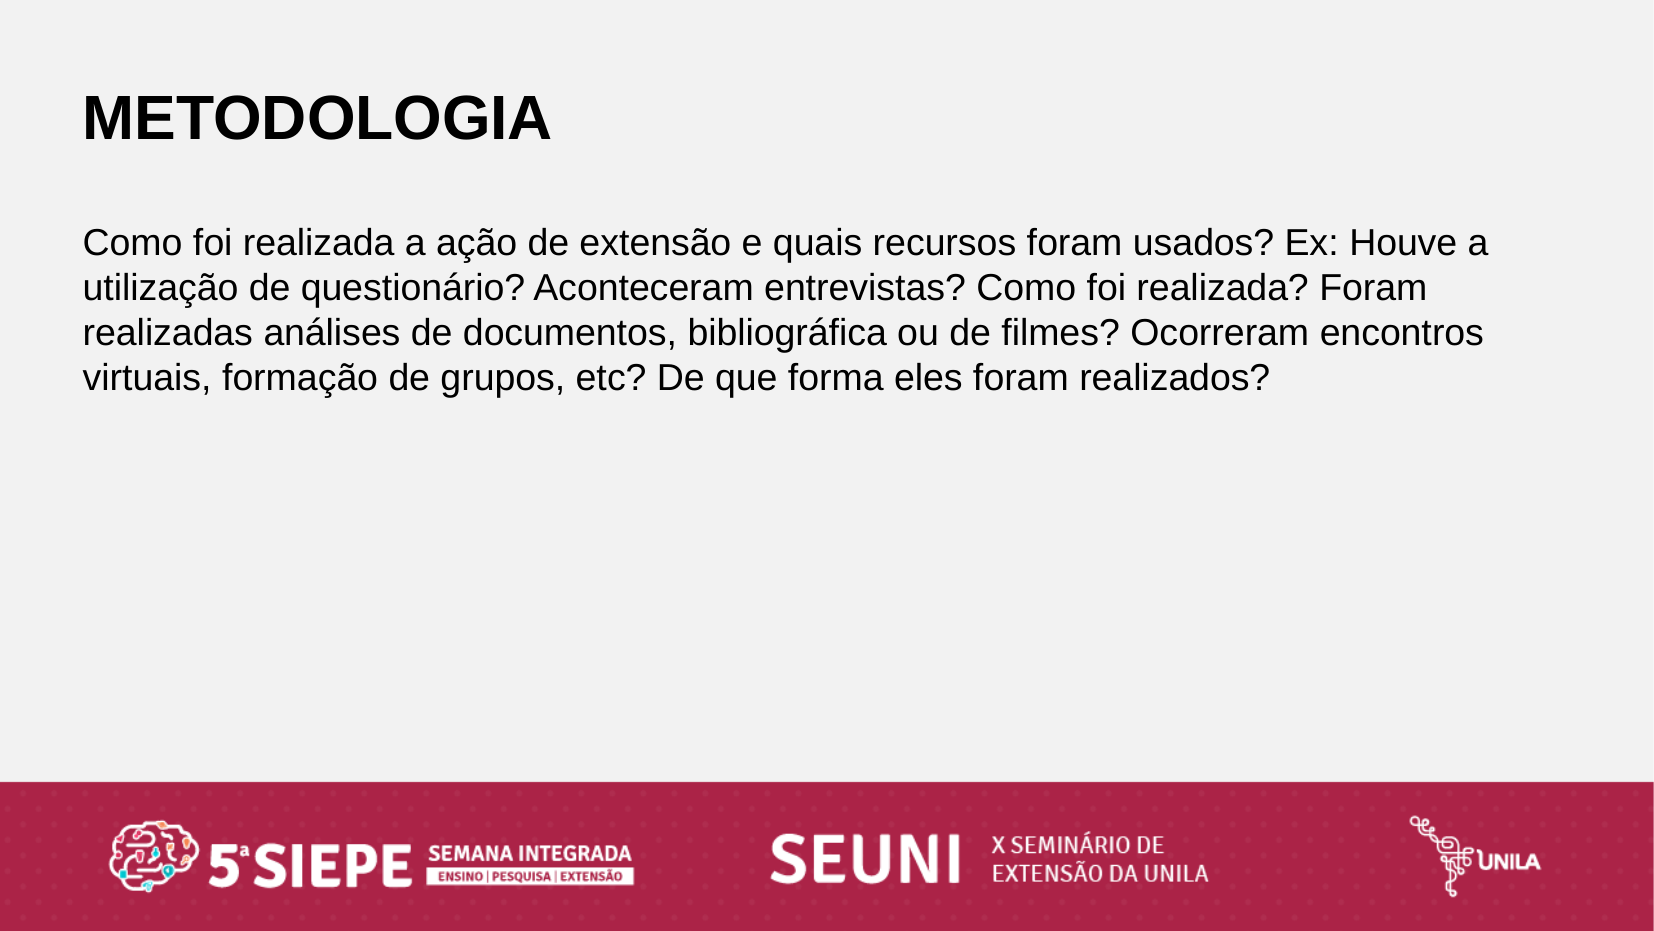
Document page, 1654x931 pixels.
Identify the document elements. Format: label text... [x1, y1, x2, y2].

text_box METODOLOGIA [82, 37, 1571, 193]
picture [0, 0, 1654, 931]
text_box Como foi realizada a ação de extensão e quais recursos foram usados? Ex: Houve a utilização de questionário? Aconteceram entrevistas? Como foi realizada? Foram realizadas análises de documentos, bibliográfica ou de filmes? Ocorreram encontros virtuais, formação de grupos, etc? De que forma eles foram realizados? [82, 217, 1571, 757]
